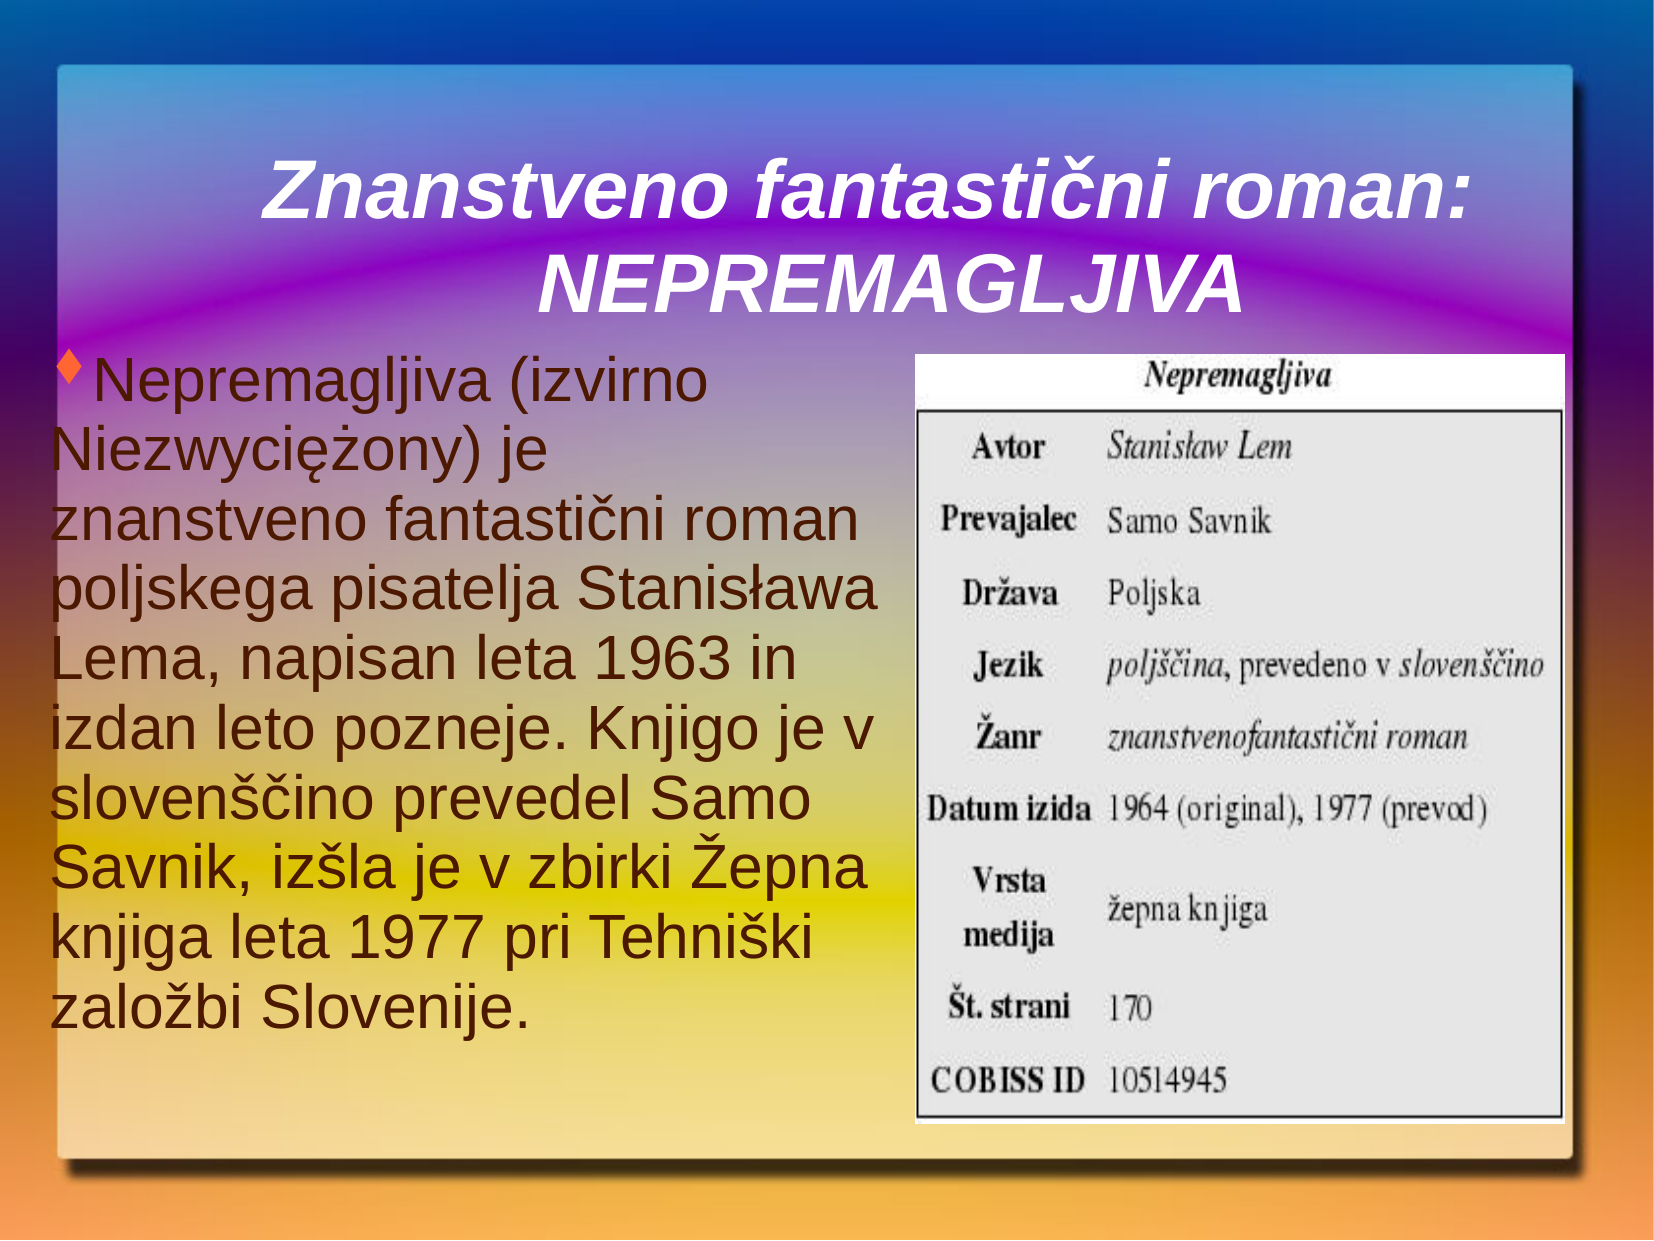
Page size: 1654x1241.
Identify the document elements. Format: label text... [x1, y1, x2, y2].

title Znanstveno fantastični roman: NEPREMAGLJIVA [126, 134, 1538, 342]
picture [0, 0, 1654, 1240]
list Nepremagljiva (izvirno Niezwyciężony) je znanstveno fantastični roman poljskega pisatelja Stanisława Lema, napisan leta 1963 in izdan leto pozneje. Knjigo je v slovenščino prevedel Samo Savnik, izšla je v zbirki Žepna knjiga leta 1977 pri Tehniški založbi Slovenije. [49, 345, 886, 1152]
